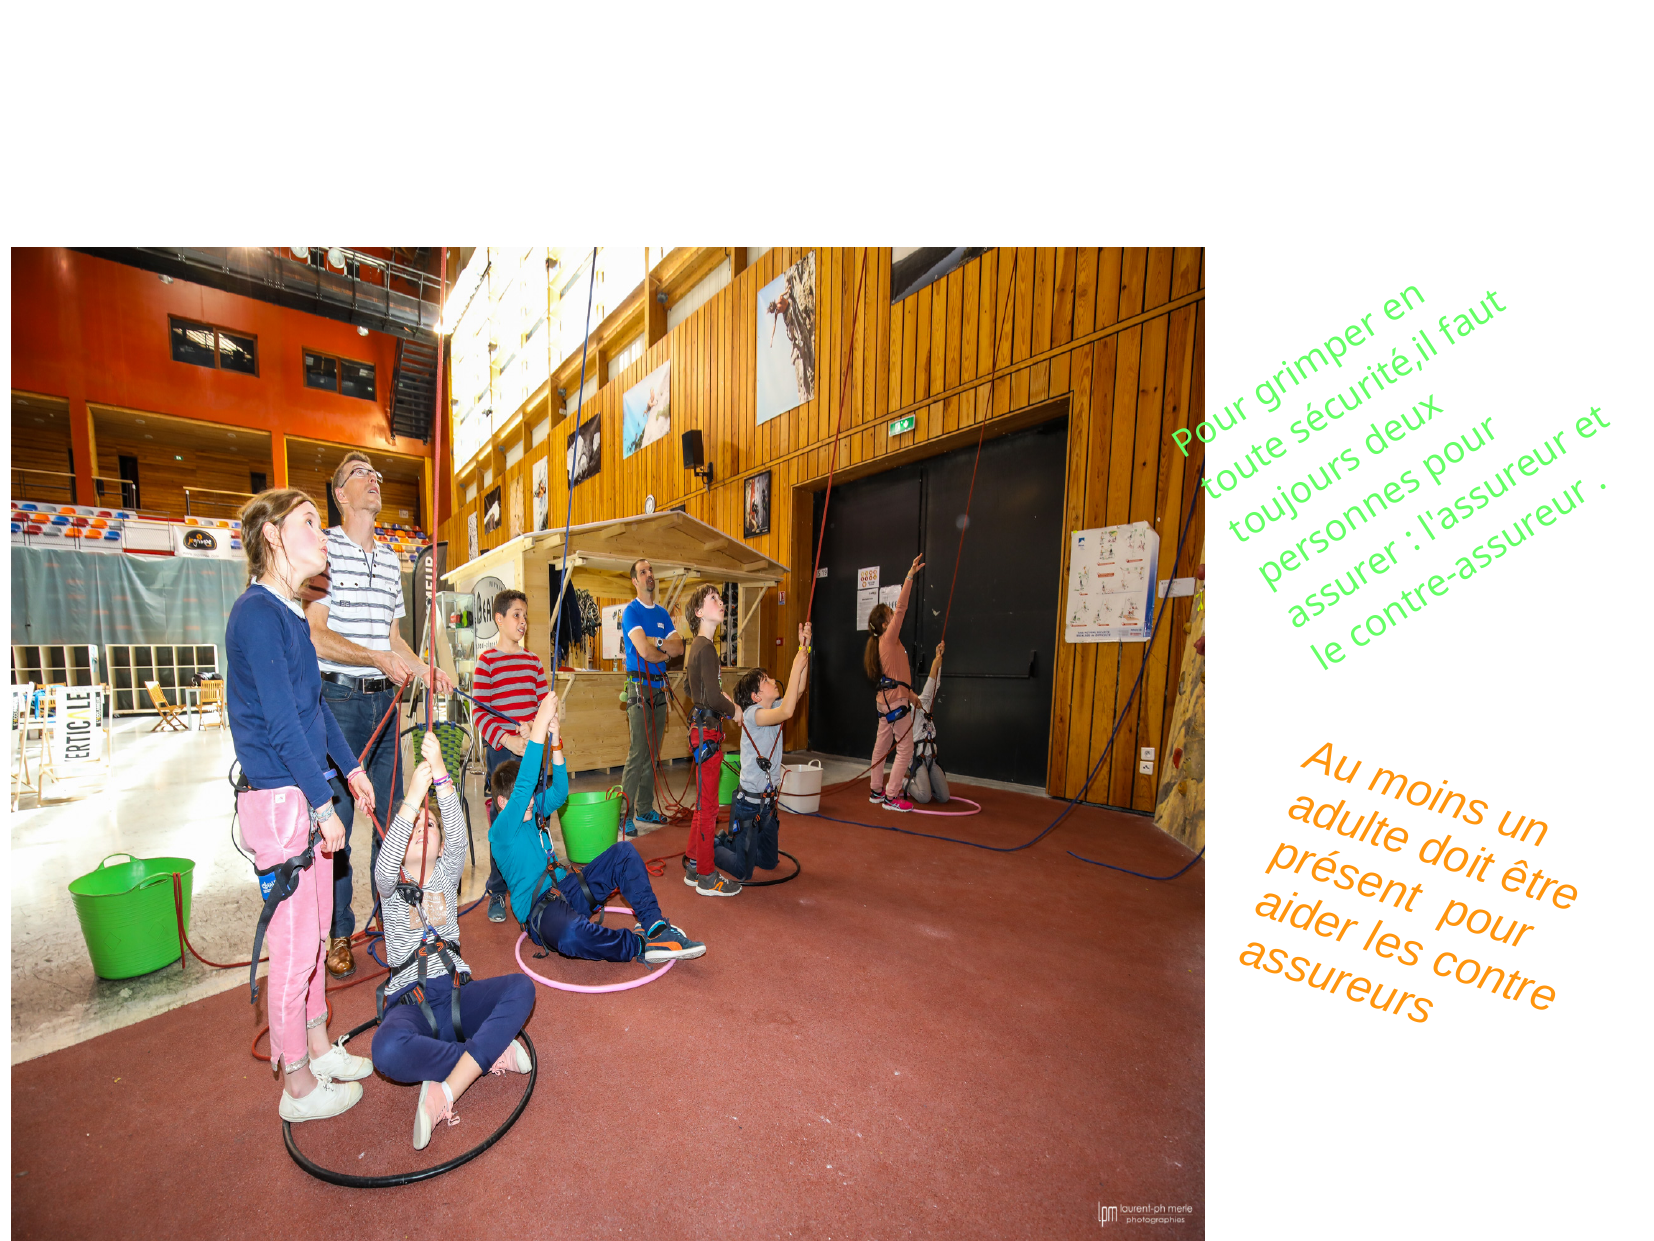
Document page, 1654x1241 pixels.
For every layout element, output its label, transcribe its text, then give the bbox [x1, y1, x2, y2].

text_box Pour grimper en toute sécurité,il faut toujours deux personnes pour assurer : l'assureur et le contre-assureur . [1145, 201, 1654, 738]
text_box Au moins un adulte doit être présent pour aider les contre assureurs [1218, 716, 1652, 1088]
picture [11, 247, 1205, 1241]
